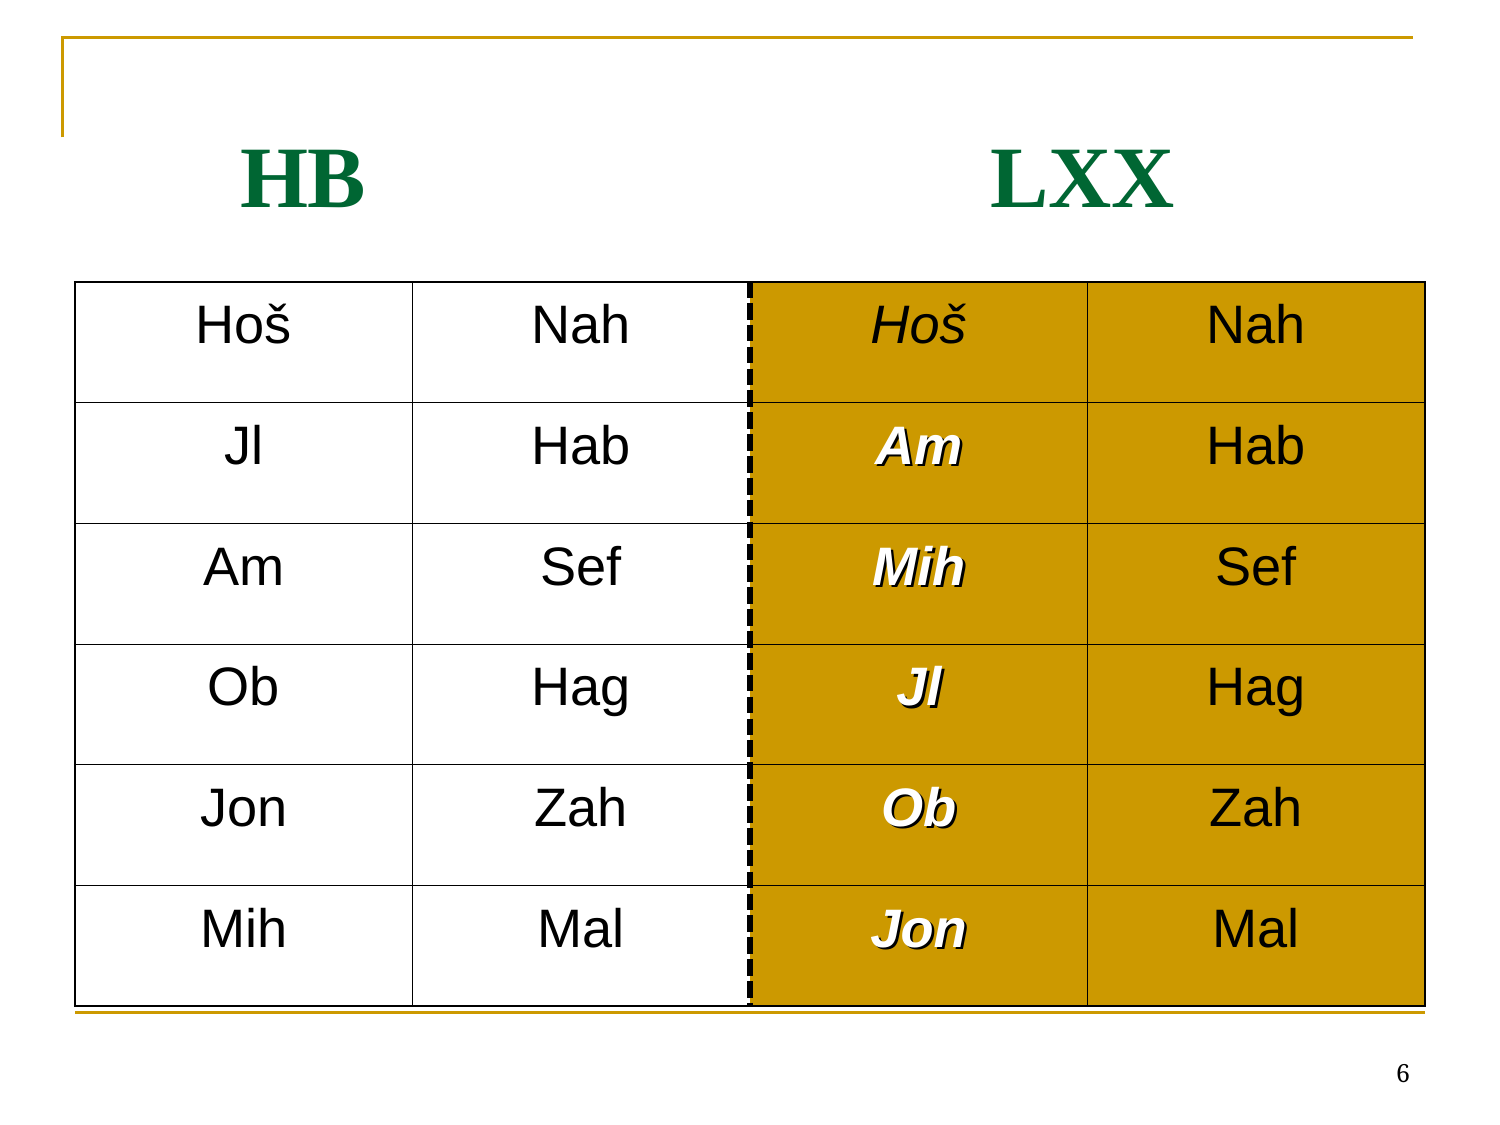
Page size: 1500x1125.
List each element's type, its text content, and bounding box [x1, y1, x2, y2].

table_cell Jl [750, 645, 1087, 764]
table_cell Hab [413, 403, 750, 523]
table_cell Hag [1088, 645, 1424, 764]
table_cell Sef [1088, 524, 1424, 644]
table_cell Mal [1088, 886, 1424, 1005]
table_cell Mal [413, 886, 750, 1005]
table_cell Ob [750, 765, 1087, 885]
table_cell Zah [413, 765, 750, 885]
table_cell Jon [76, 765, 412, 885]
table_header Hoš [76, 283, 412, 402]
table_cell Mih [750, 524, 1087, 644]
table_cell Zah [1088, 765, 1424, 885]
table_header Nah [413, 283, 750, 402]
table_cell Mih [76, 886, 412, 1005]
table_cell Hab [1088, 403, 1424, 523]
title HB LXX [75, 45, 1426, 233]
table_cell Hag [413, 645, 750, 764]
table_cell Am [750, 403, 1087, 523]
table_cell Am [76, 524, 412, 644]
table_cell Jl [76, 403, 412, 523]
table_cell Ob [76, 645, 412, 764]
table_header Nah [1088, 283, 1424, 402]
table_header Hoš [750, 283, 1087, 402]
text_box <number> [1074, 1024, 1426, 1100]
table_cell Sef [413, 524, 750, 644]
table_cell Jon [750, 886, 1087, 1005]
